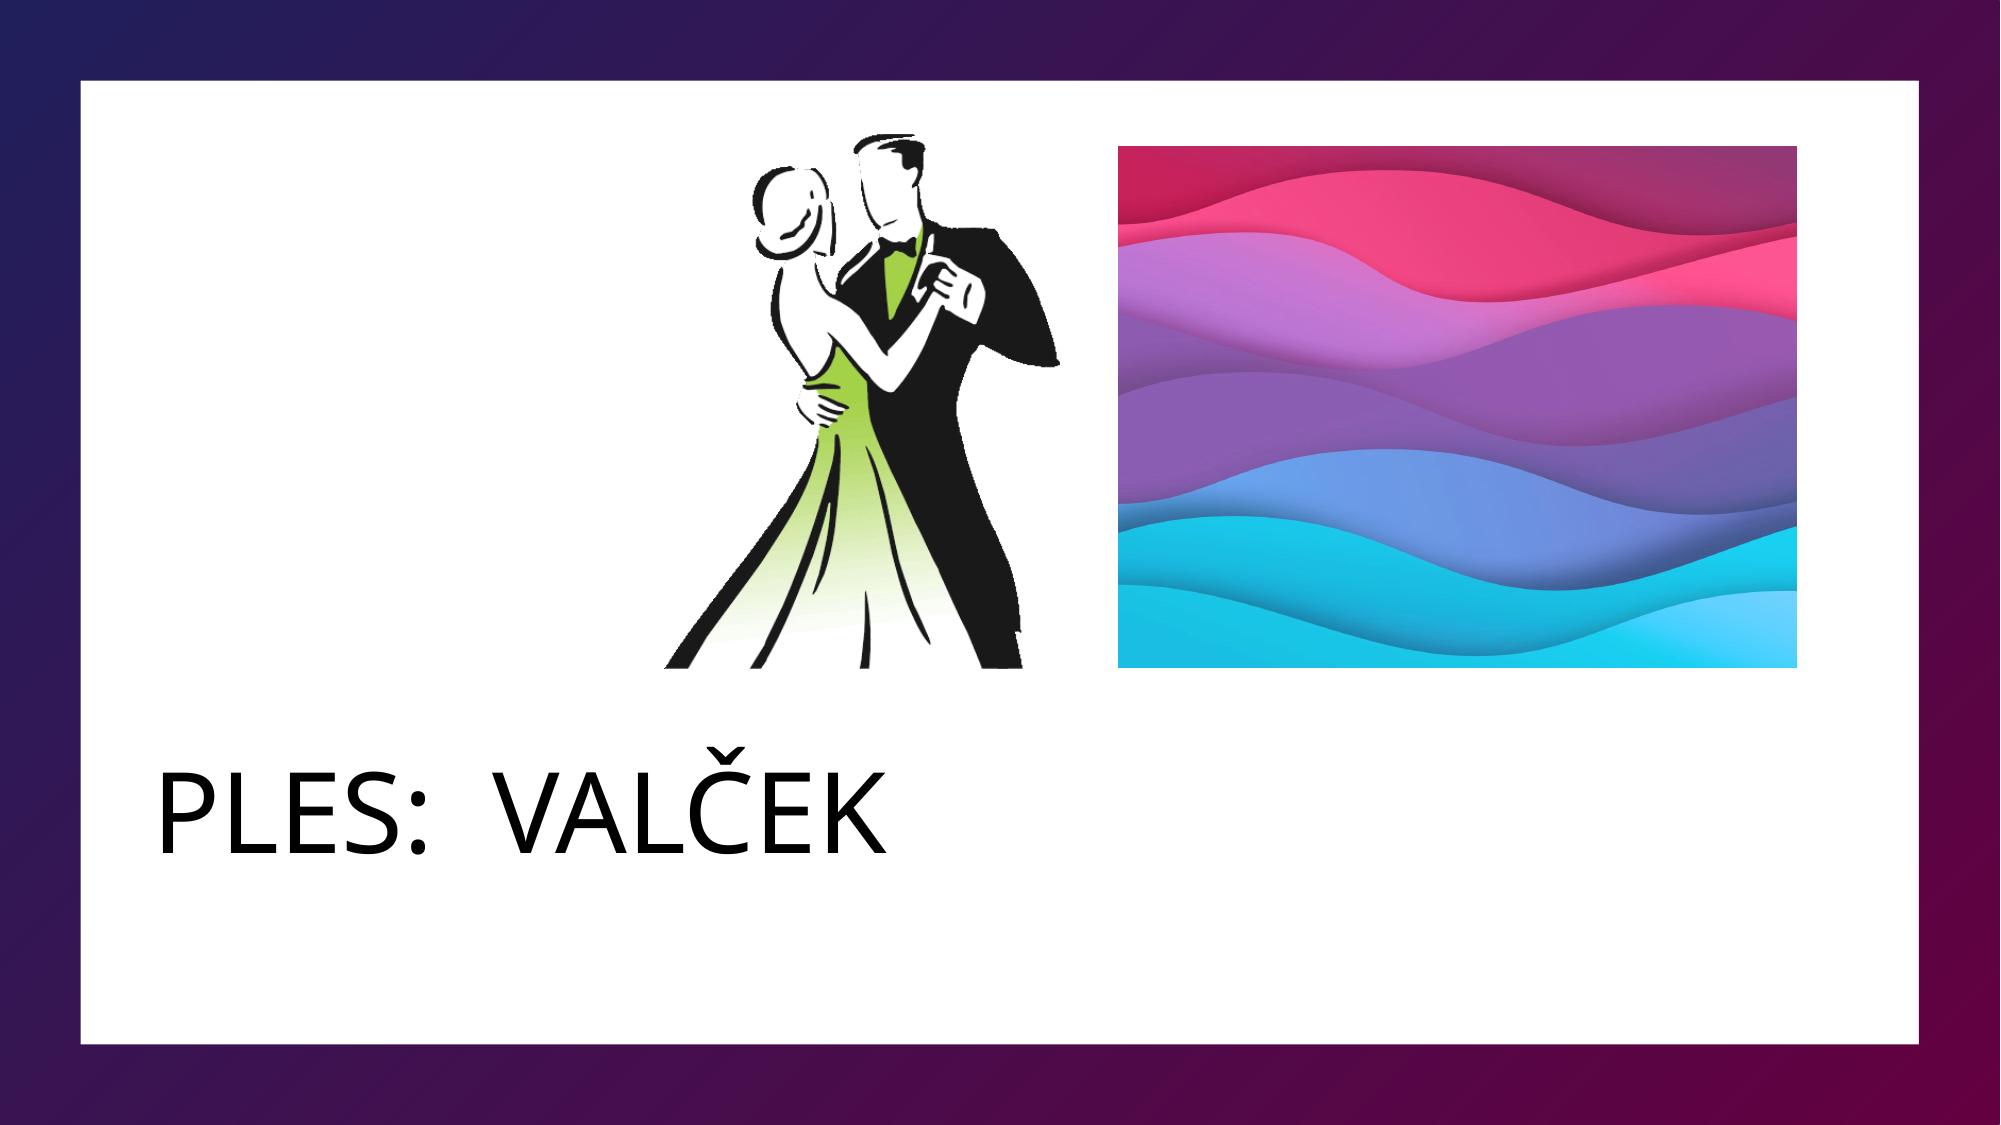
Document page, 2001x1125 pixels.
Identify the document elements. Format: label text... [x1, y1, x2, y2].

text_box [0, 0, 2000, 1125]
picture [664, 133, 1060, 669]
picture [1118, 146, 1797, 668]
title PLES: VALČEK [137, 748, 1158, 1029]
